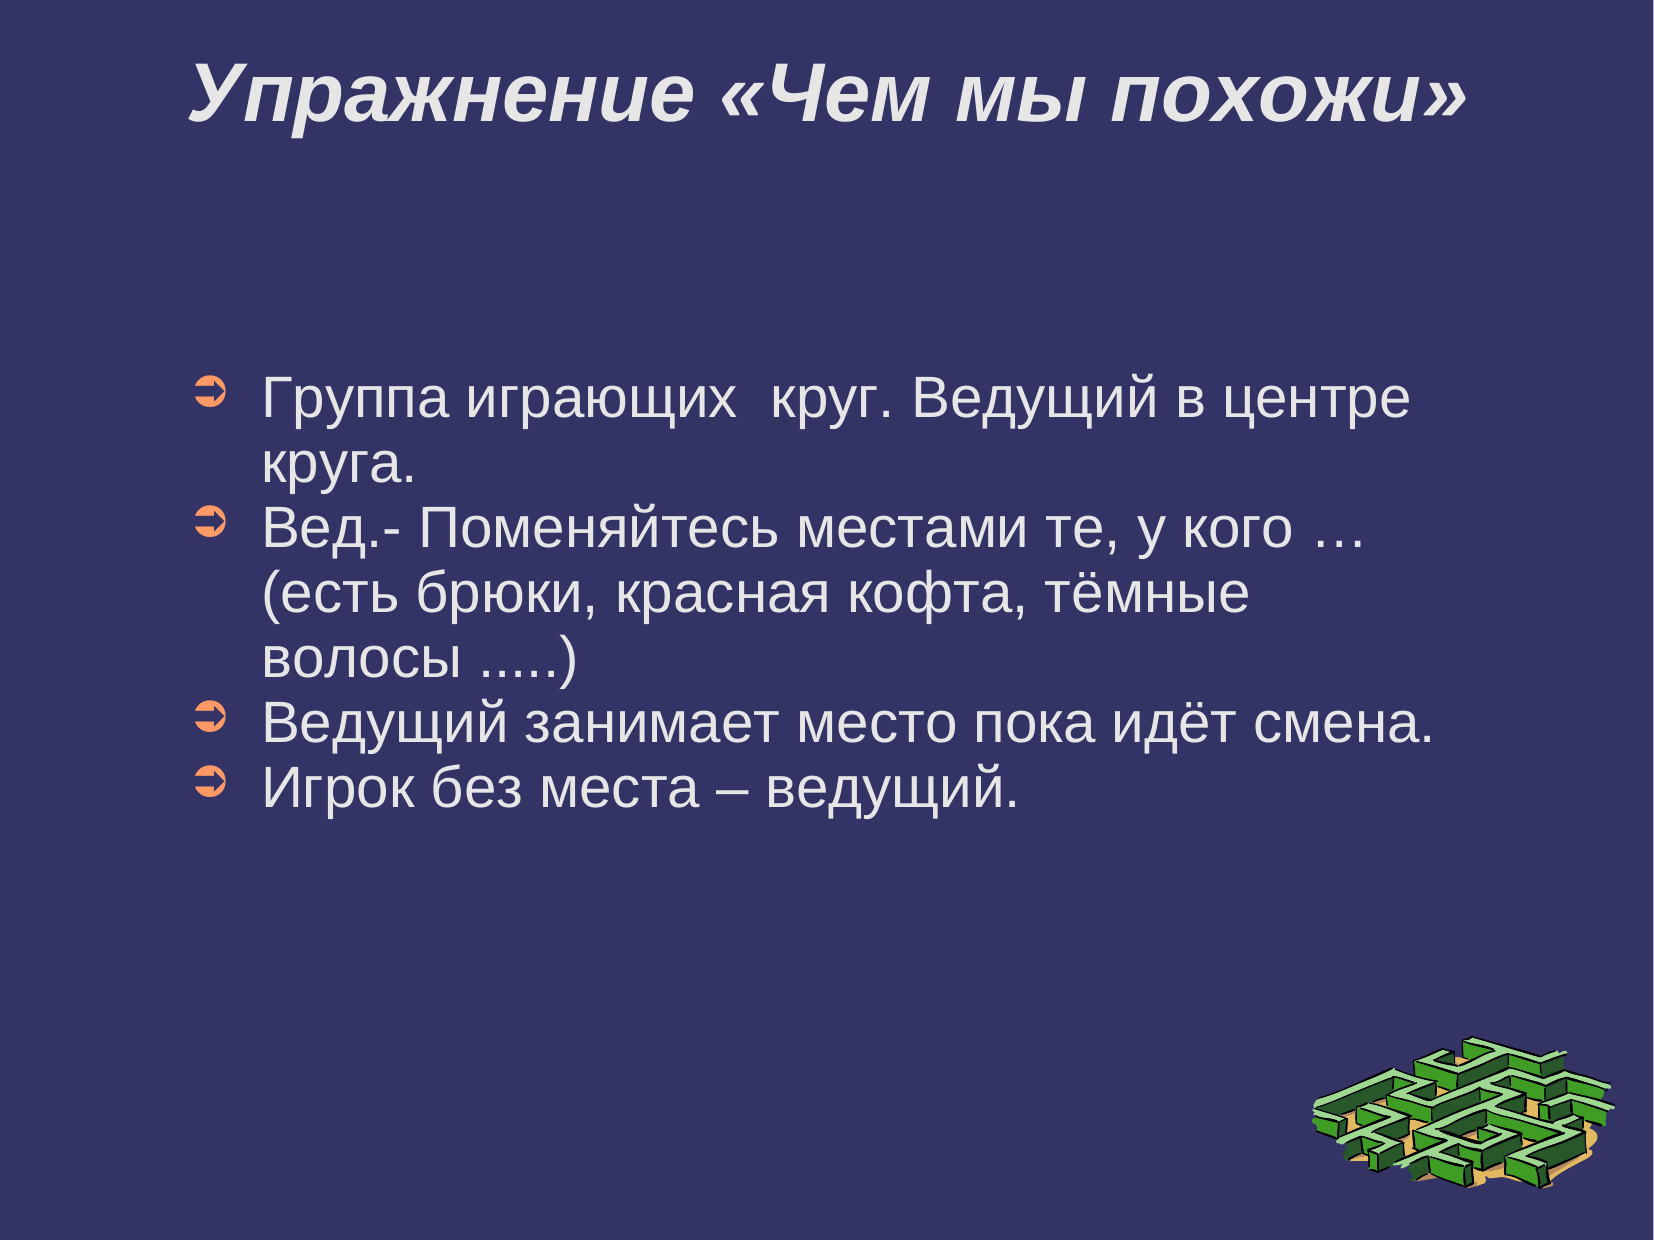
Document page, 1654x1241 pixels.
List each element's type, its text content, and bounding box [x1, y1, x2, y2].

title Упражнение «Чем мы похожи» [121, 19, 1534, 227]
list Группа играющих круг. Ведущий в центре круга. Вед.- Поменяйтесь местами те, у кого … (есть брюки, красная кофта, тёмные волосы .....) Ведущий занимает место пока идёт смена. Игрок без места – ведущий. [178, 364, 1570, 1147]
